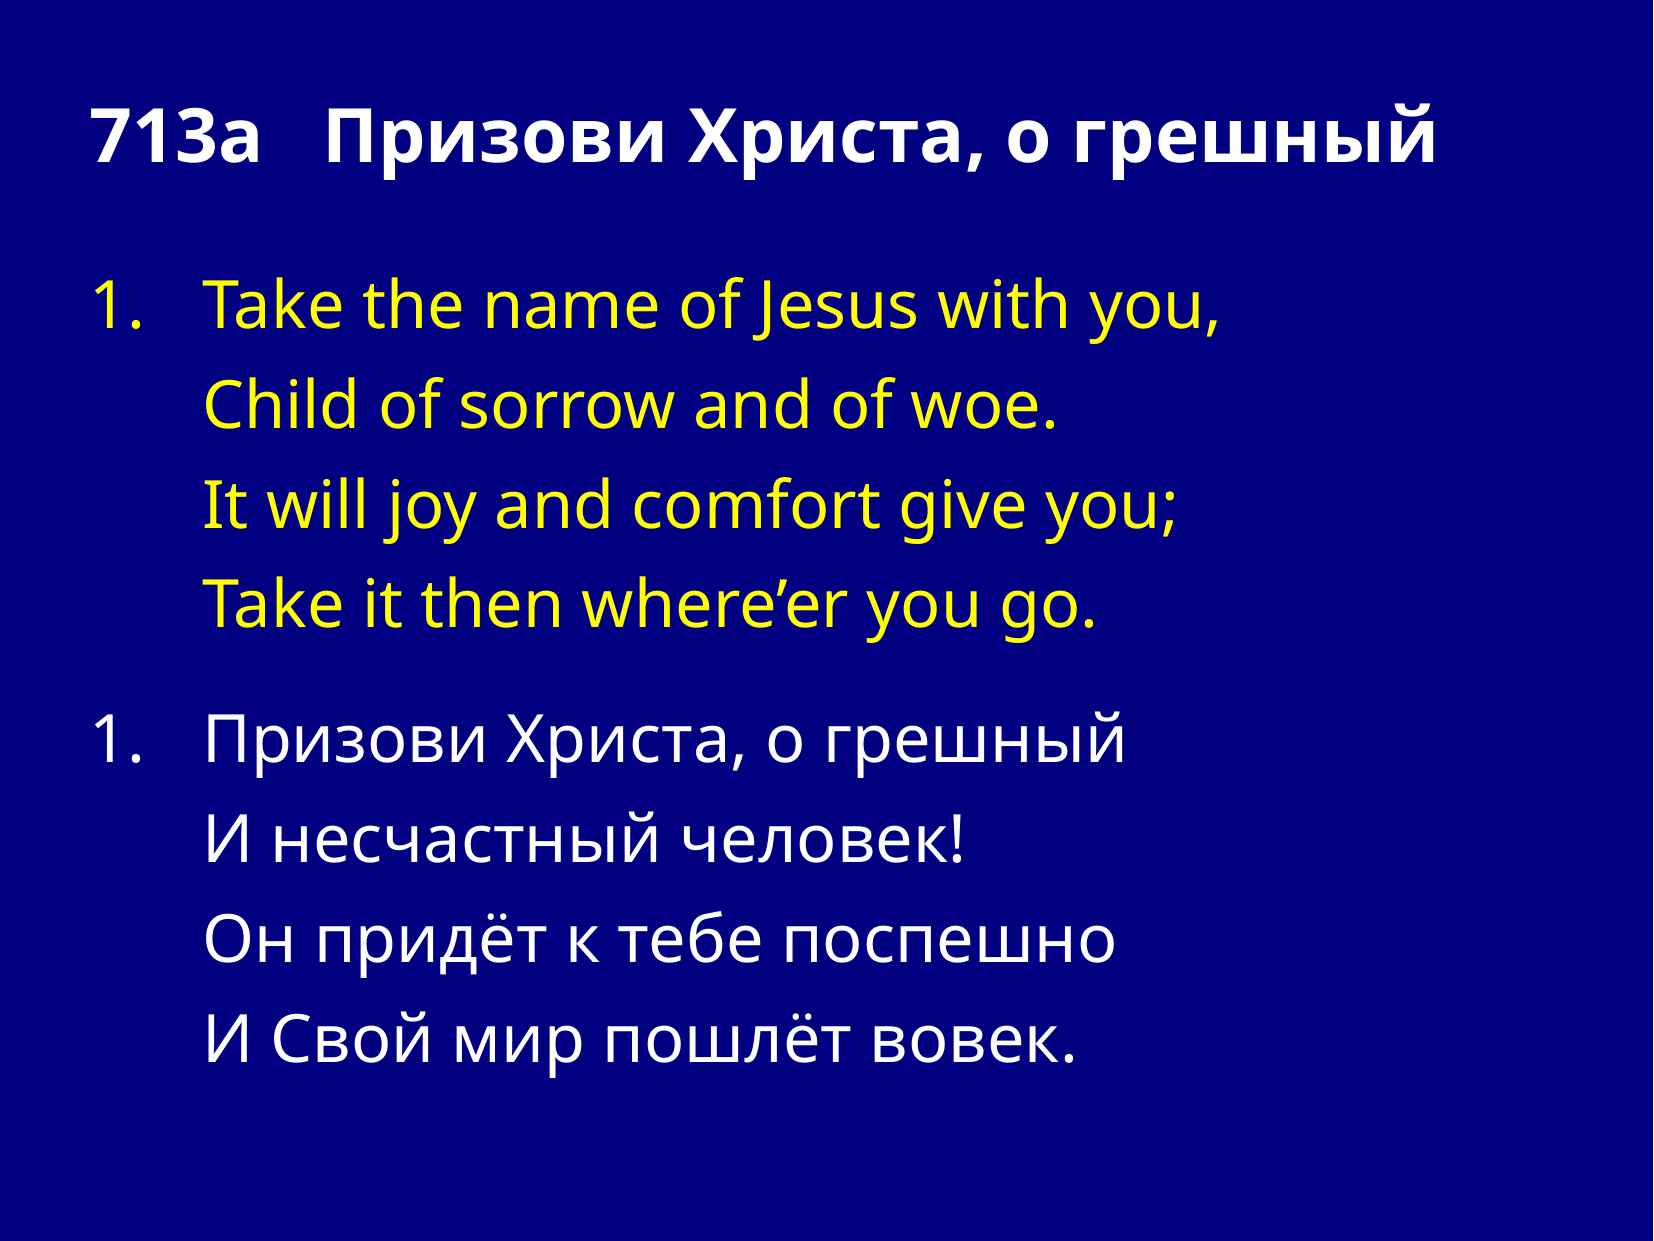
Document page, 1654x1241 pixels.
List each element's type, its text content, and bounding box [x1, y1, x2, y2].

text_box 1. Призови Христа, о грешный И несчастный человек! Он придёт к тебе поспешно И Свой мир пошлёт вовек. [75, 675, 1576, 1163]
text_box 713а Призови Христа, о грешный [75, 75, 1653, 188]
text_box 1. Take the name of Jesus with you, Child of sorrow and of woe. It will joy and comfort give you; Take it then where’er you go. [75, 188, 1576, 638]
